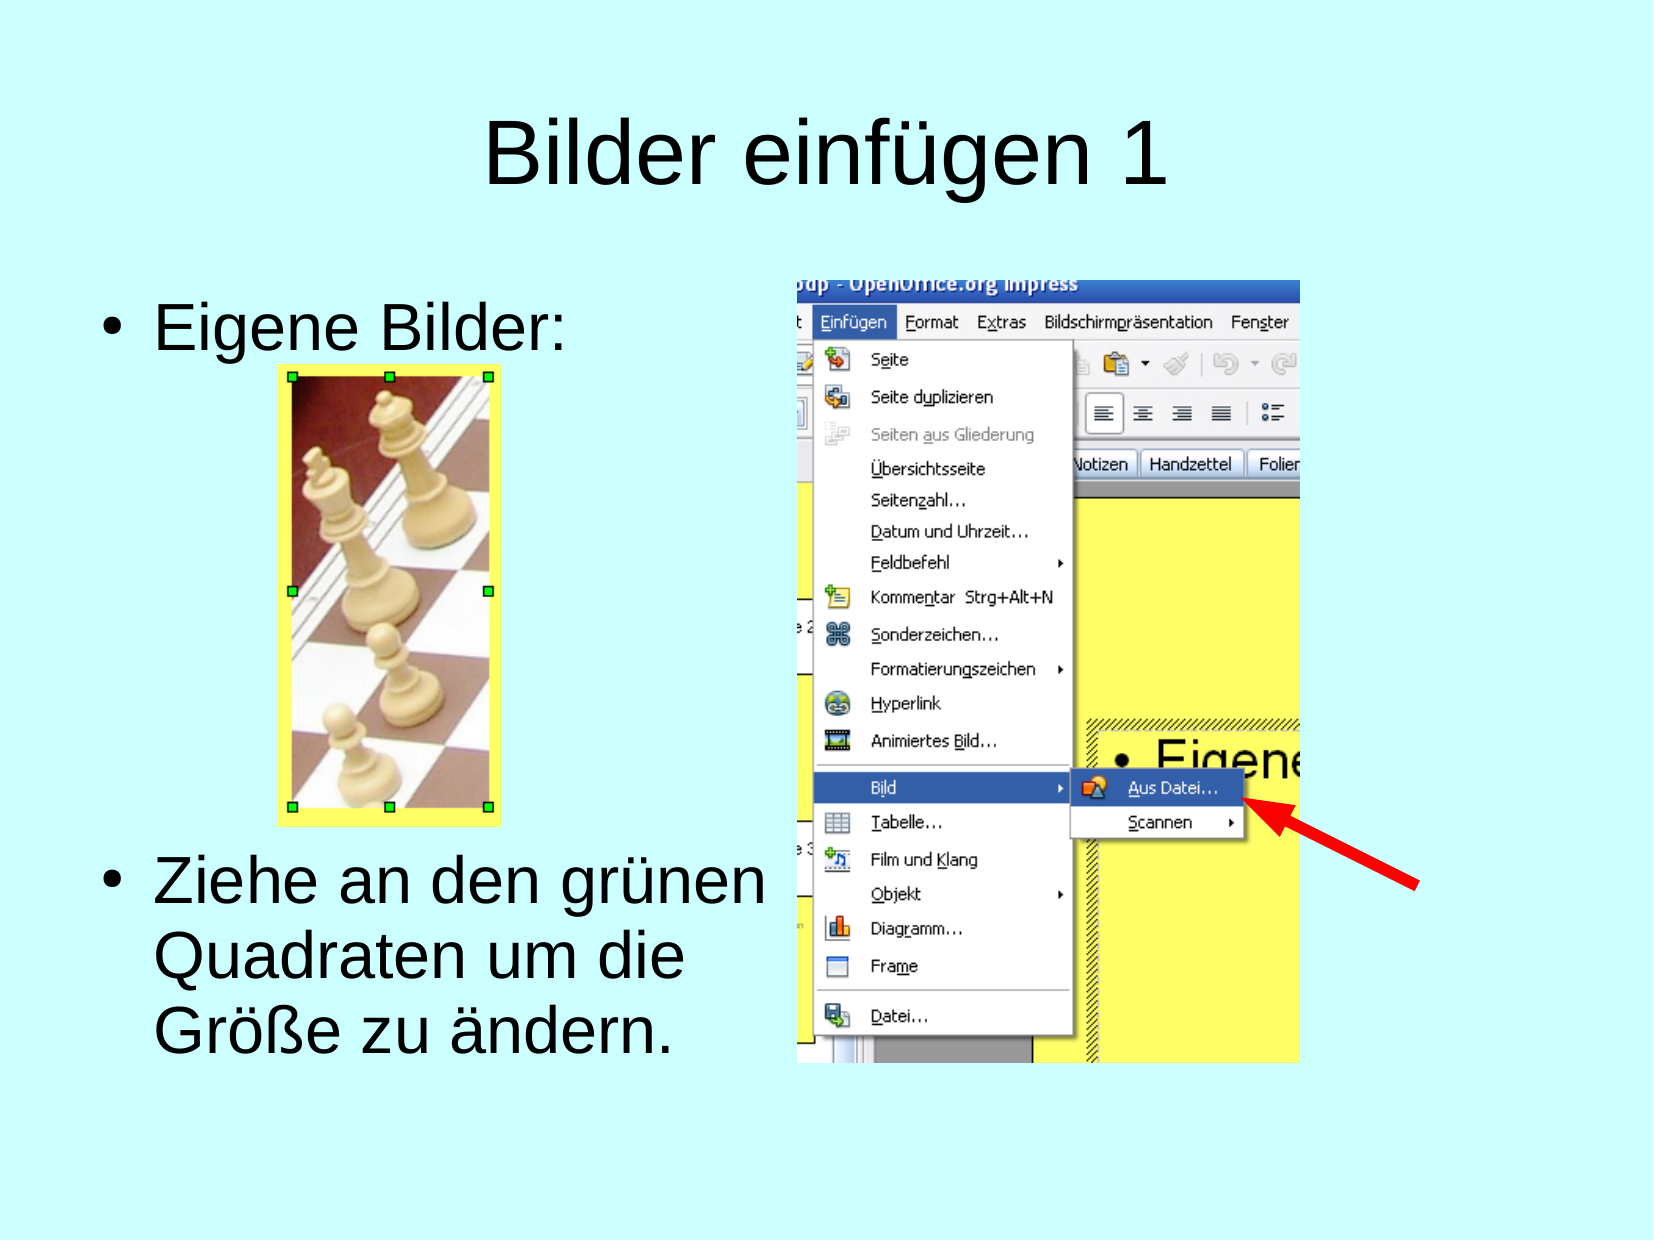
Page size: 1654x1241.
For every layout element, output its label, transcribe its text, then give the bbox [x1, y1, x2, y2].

list Eigene Bilder: Ziehe an den grünen Quadraten um die Größe zu ändern. [82, 290, 827, 1094]
picture [278, 364, 502, 827]
title Bilder einfügen 1 [82, 49, 1571, 257]
picture [797, 280, 1300, 1063]
